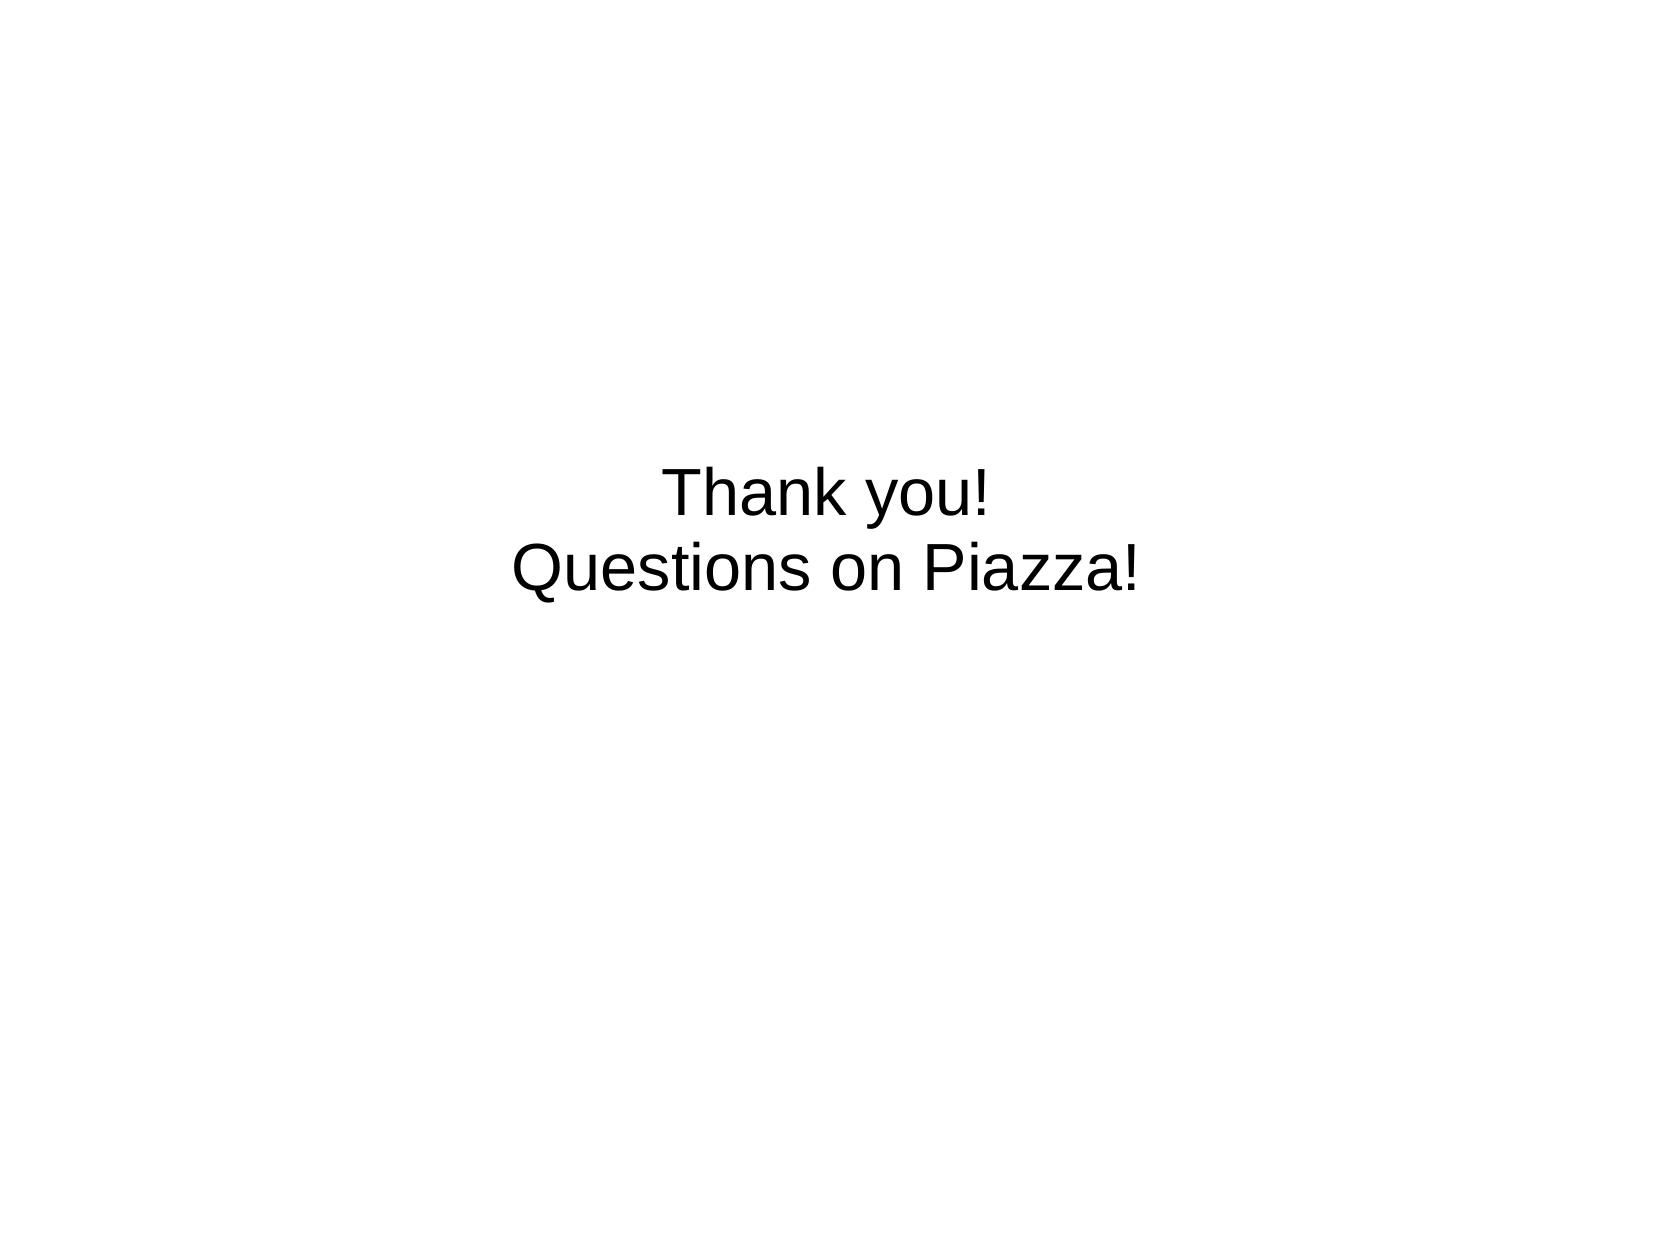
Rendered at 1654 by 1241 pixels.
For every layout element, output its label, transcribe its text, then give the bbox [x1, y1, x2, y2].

subtitle Thank you! Questions on Piazza! [82, 49, 1571, 1010]
